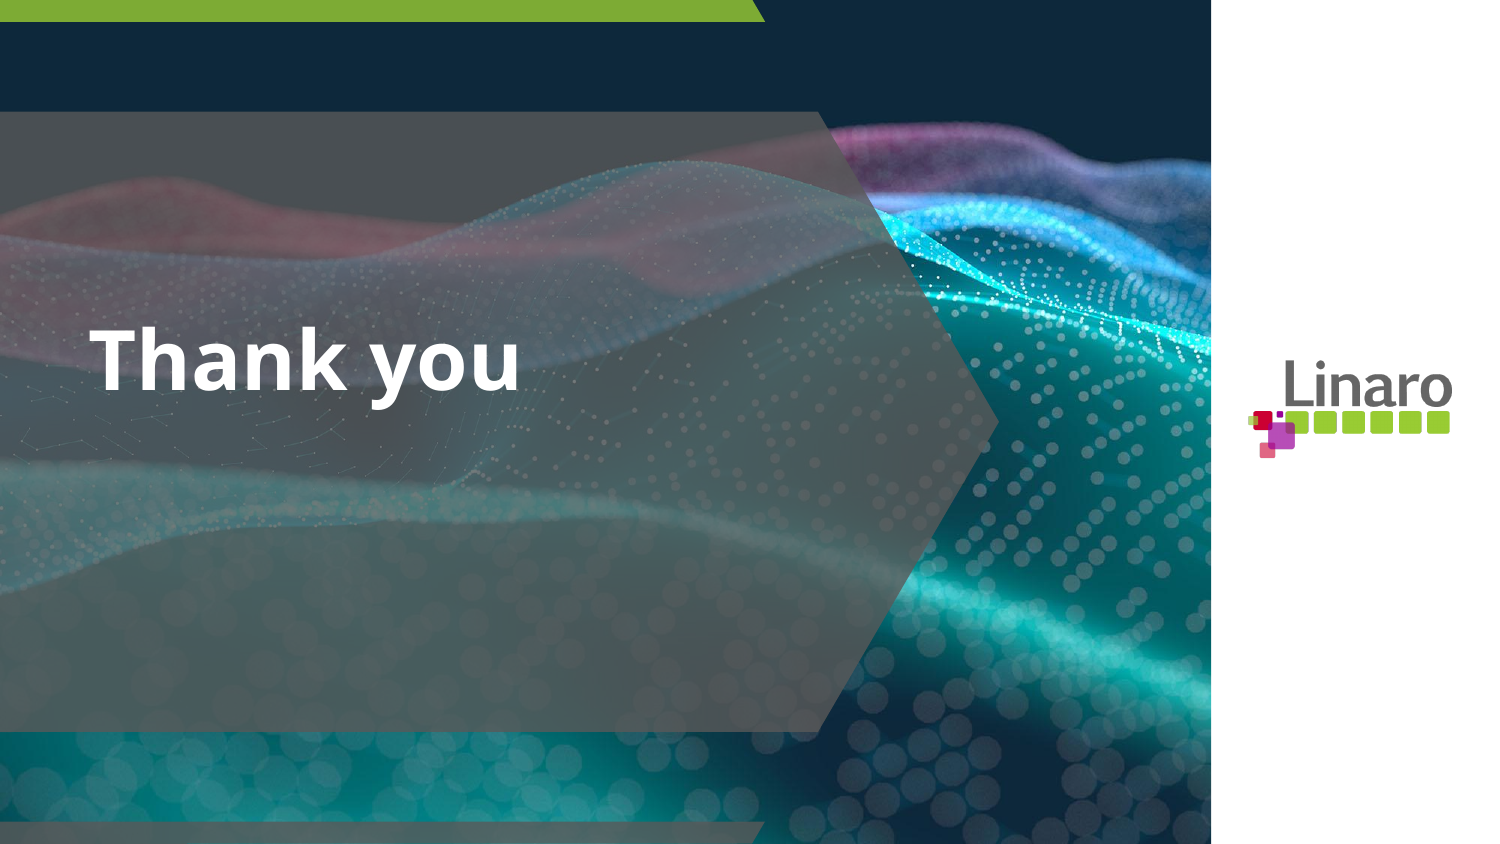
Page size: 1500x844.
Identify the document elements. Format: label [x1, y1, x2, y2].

picture [0, 0, 1212, 844]
picture [1244, 356, 1455, 462]
